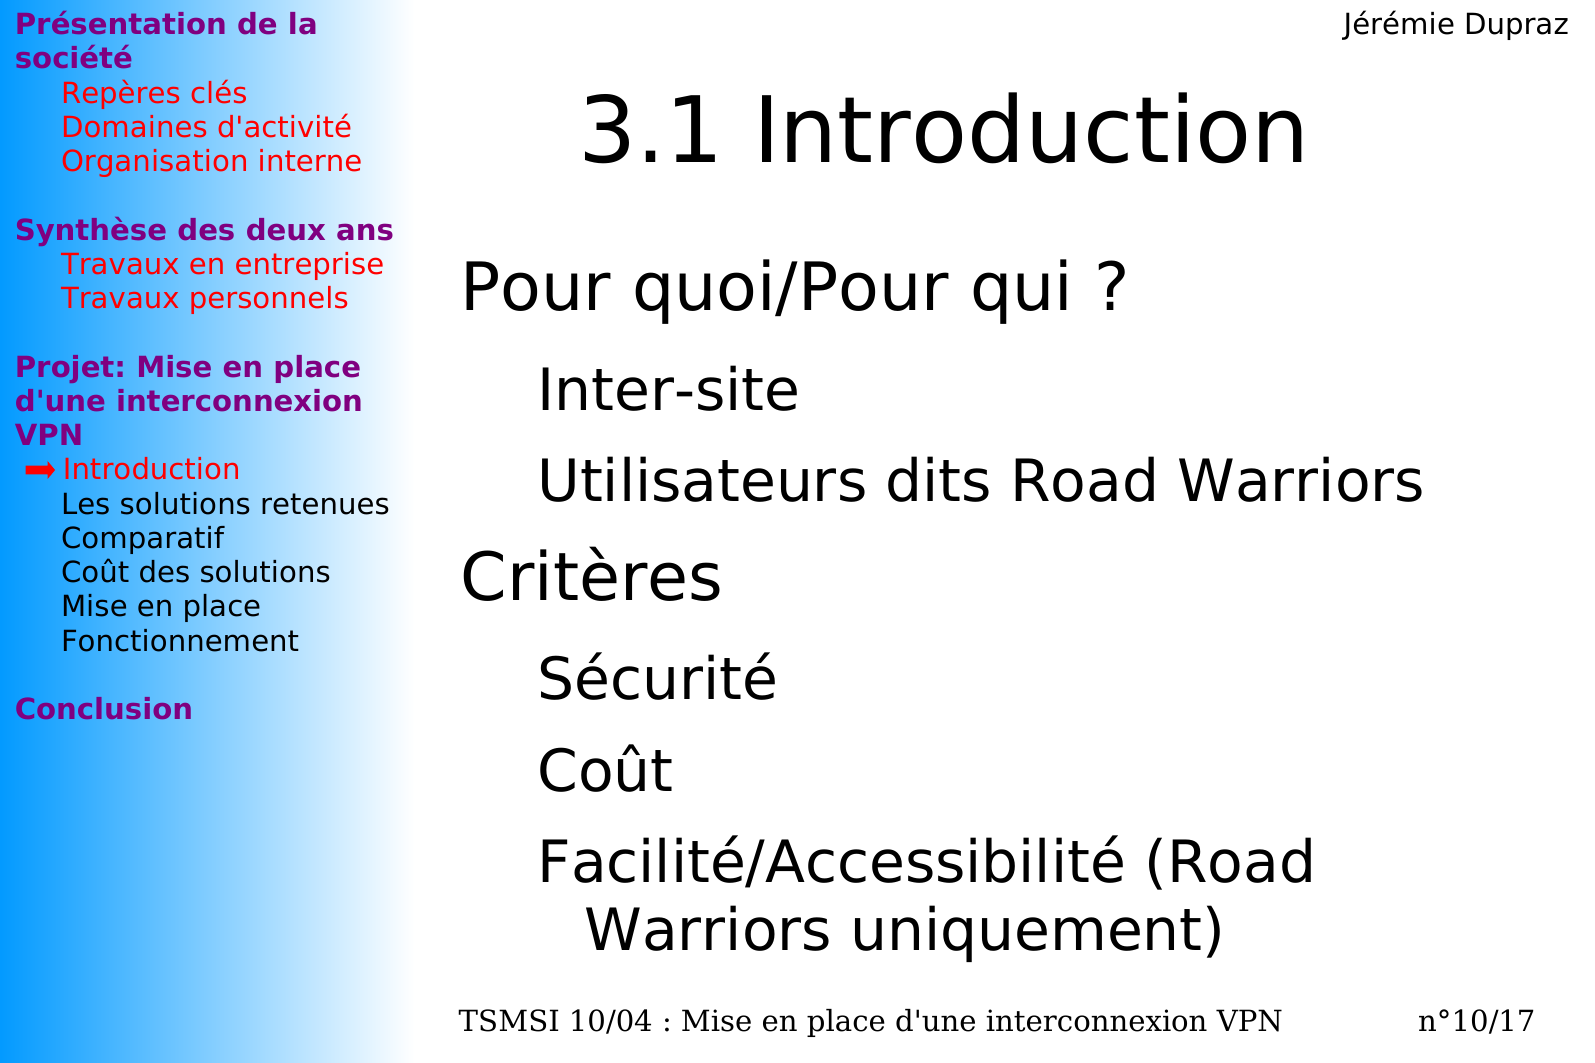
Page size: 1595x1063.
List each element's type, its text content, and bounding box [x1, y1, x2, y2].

text_box Présentation de la société Repères clés Domaines d'activité Organisation interne Synthèse des deux ans Travaux en entreprise Travaux personnels Projet: Mise en place d'une interconnexion VPN Introduction Les solutions retenues Comparatif Coût des solutions Mise en place Fonctionnement Conclusion [0, 0, 414, 1063]
list Pour quoi/Pour qui ? Inter-site Utilisateurs dits Road Warriors Critères Sécurité Coût Facilité/Accessibilité (Road Warriors uniquement) [442, 248, 1515, 965]
title 3.1 Introduction [383, 42, 1506, 220]
text_box [25, 461, 56, 479]
